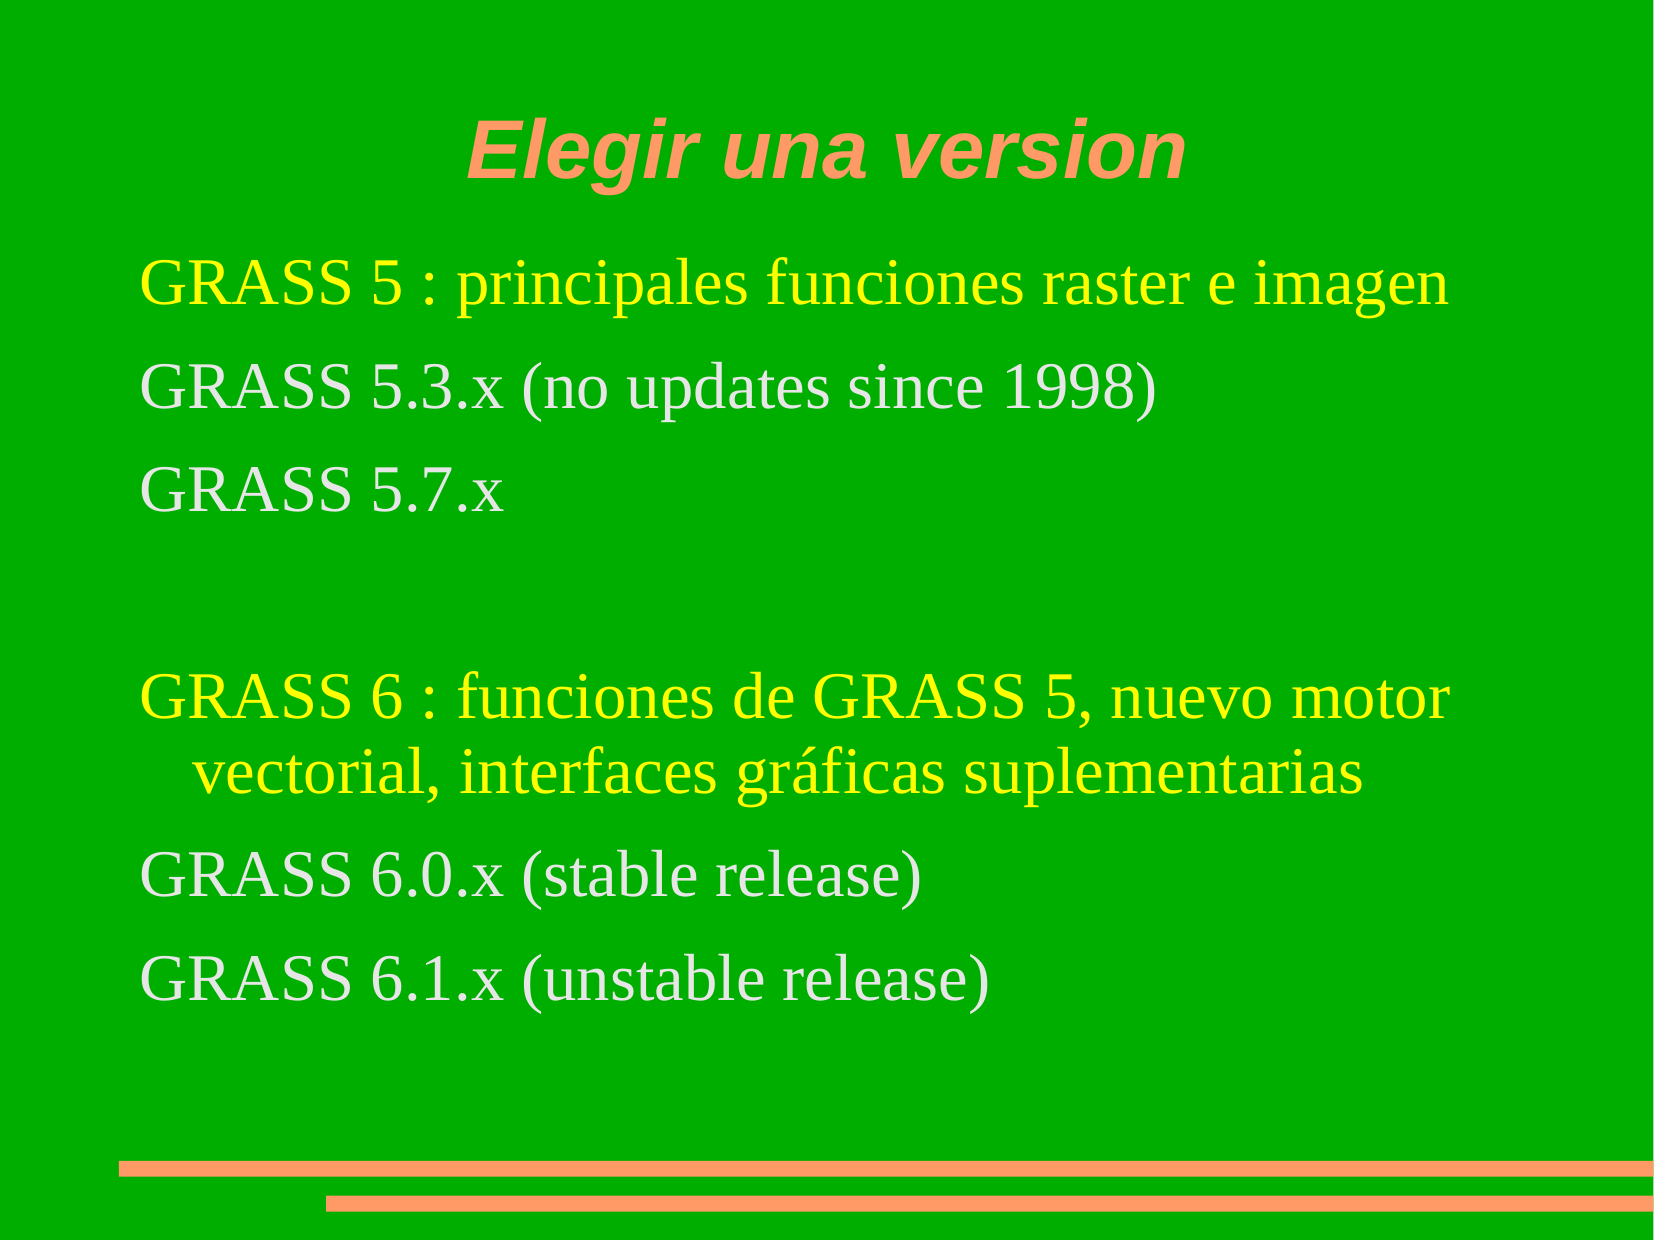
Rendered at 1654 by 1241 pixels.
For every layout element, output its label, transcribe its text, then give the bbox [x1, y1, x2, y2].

title Elegir una version [121, 46, 1534, 245]
list GRASS 5 : principales funciones raster e imagen GRASS 5.3.x (no updates since 1998) GRASS 5.7.x GRASS 6 : funciones de GRASS 5, nuevo motor vectorial, interfaces gráficas suplementarias GRASS 6.0.x (stable release) GRASS 6.1.x (unstable release) [121, 245, 1561, 1132]
